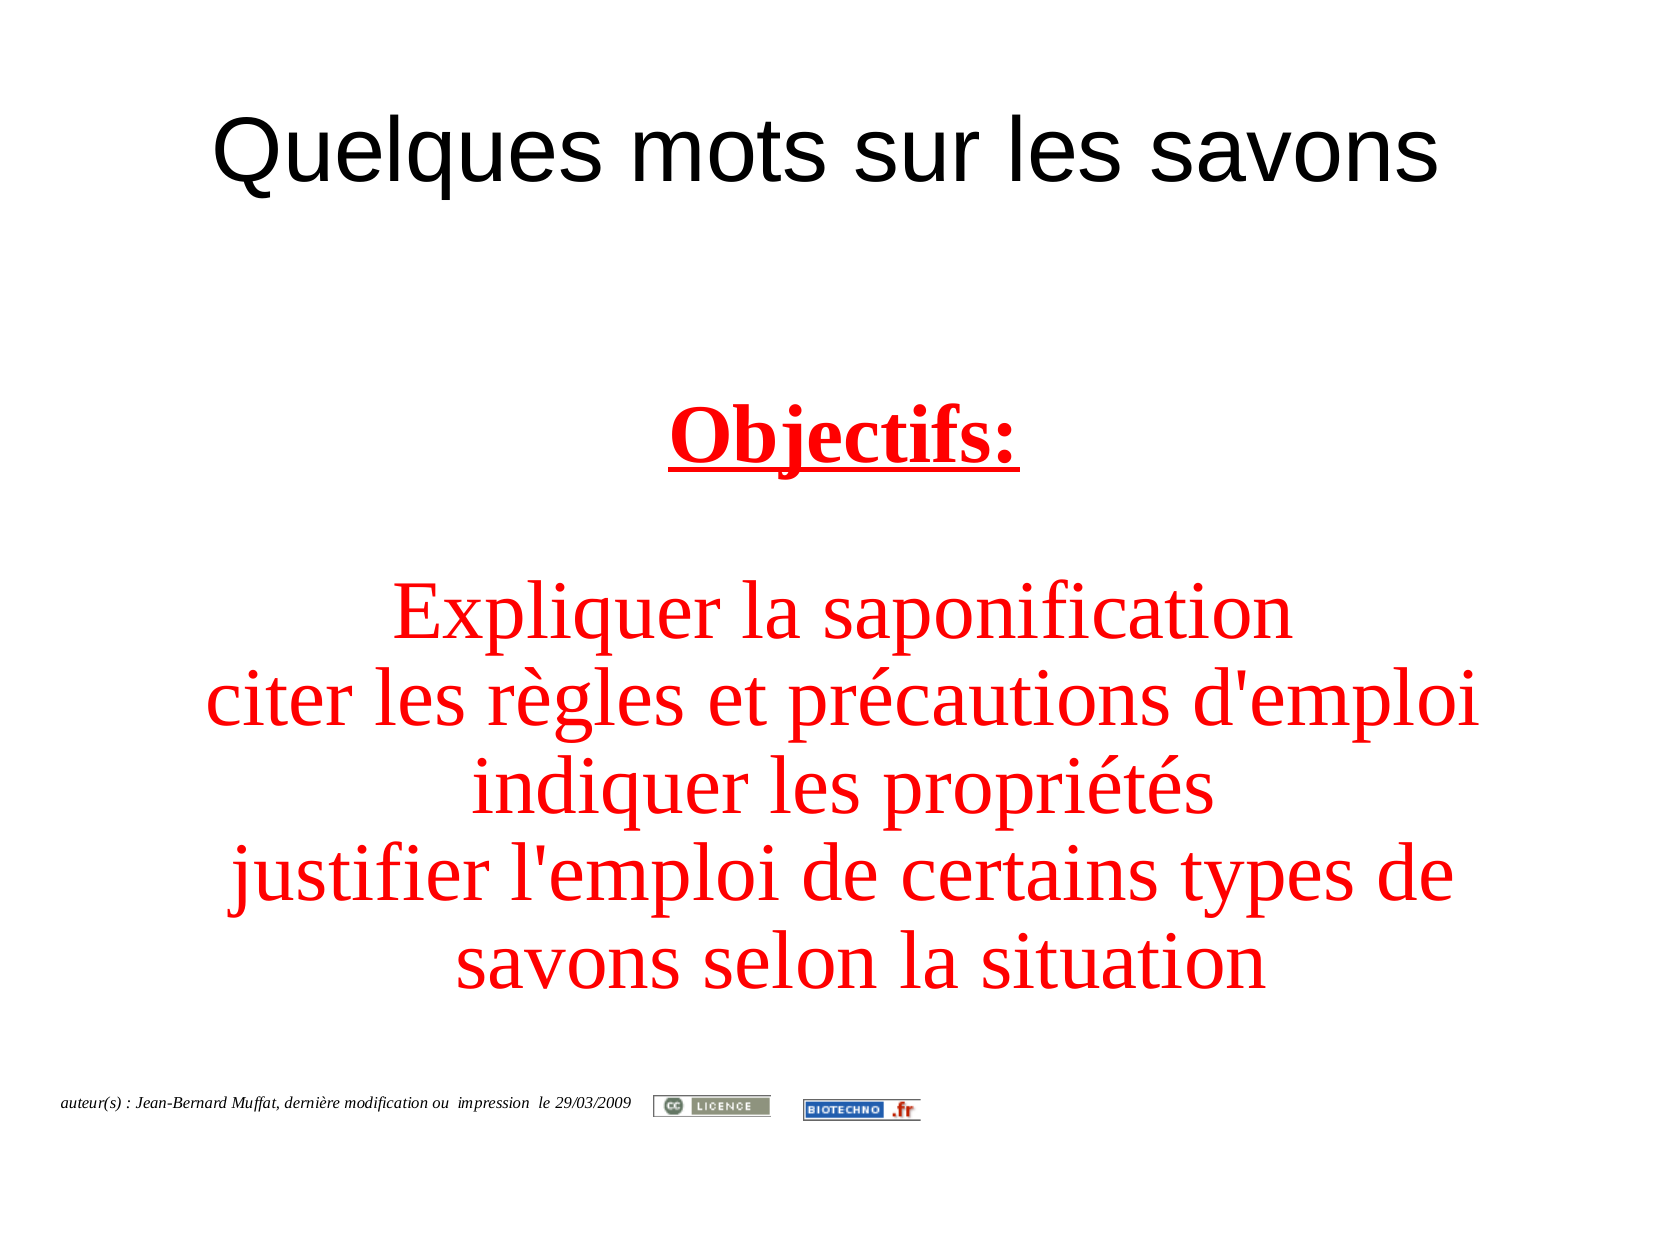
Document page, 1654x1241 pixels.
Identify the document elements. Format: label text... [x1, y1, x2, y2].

subtitle Objectifs: Expliquer la saponification citer les règles et précautions d'emploi indiquer les propriétés justifier l'emploi de certains types de savons selon la situation [82, 290, 1571, 1109]
title Quelques mots sur les savons [82, 49, 1571, 257]
chart [59, 1092, 1063, 1241]
